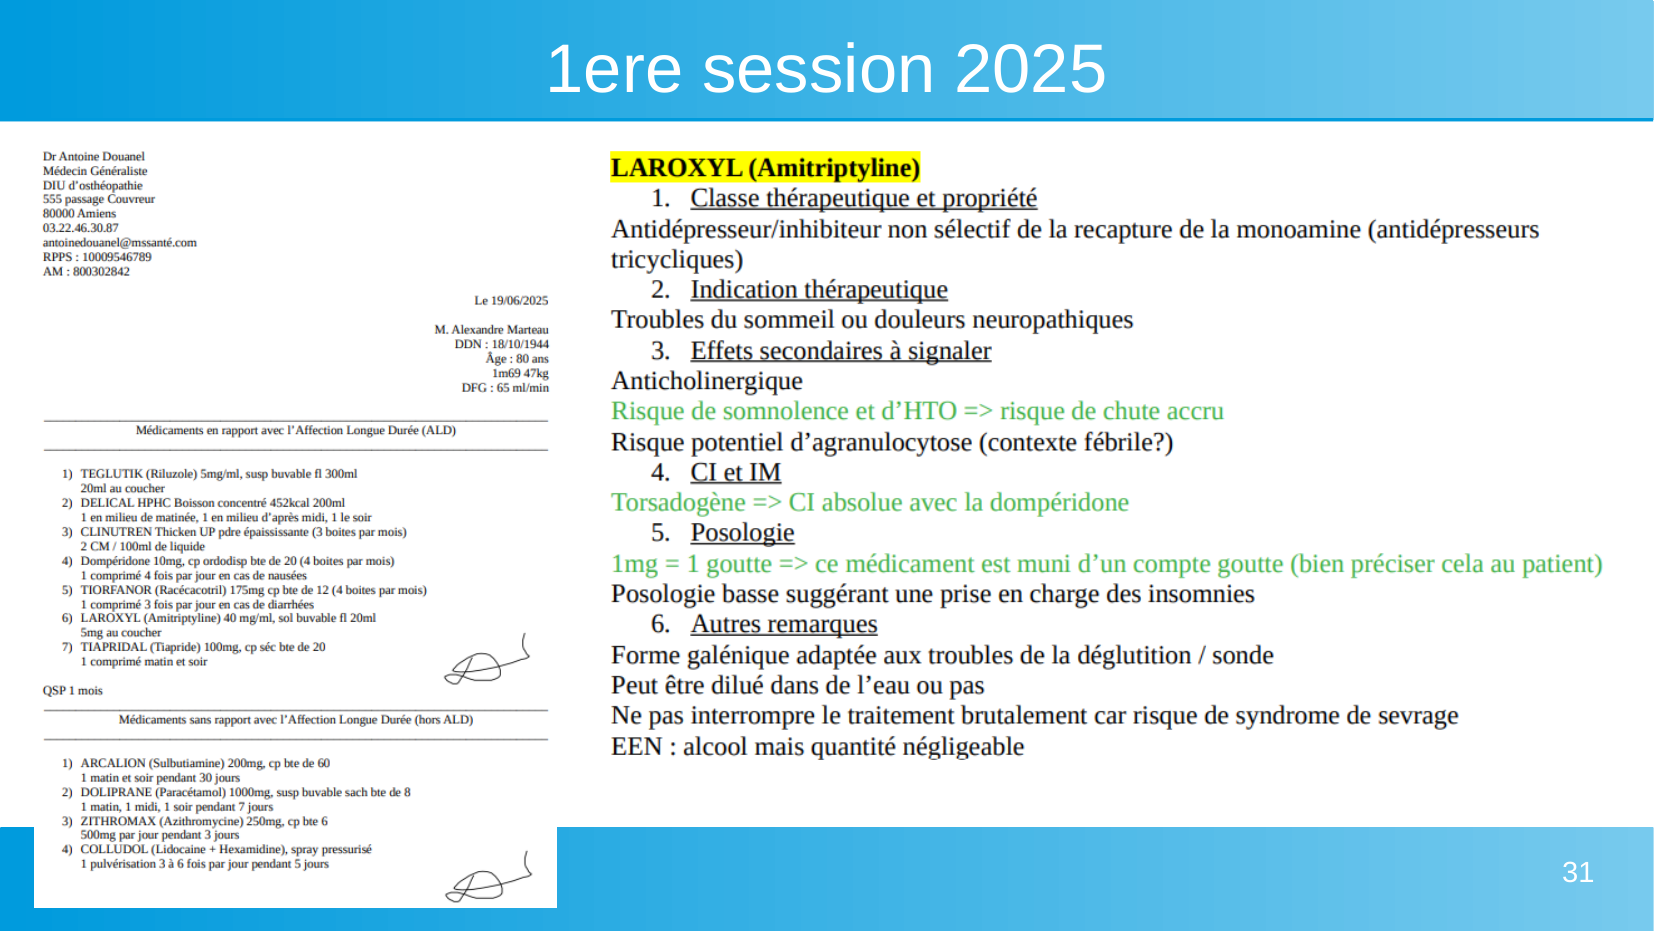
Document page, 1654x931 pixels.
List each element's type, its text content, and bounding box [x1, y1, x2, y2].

picture [609, 150, 1604, 760]
title 1ere session 2025 [59, 29, 1595, 108]
picture [34, 146, 557, 908]
